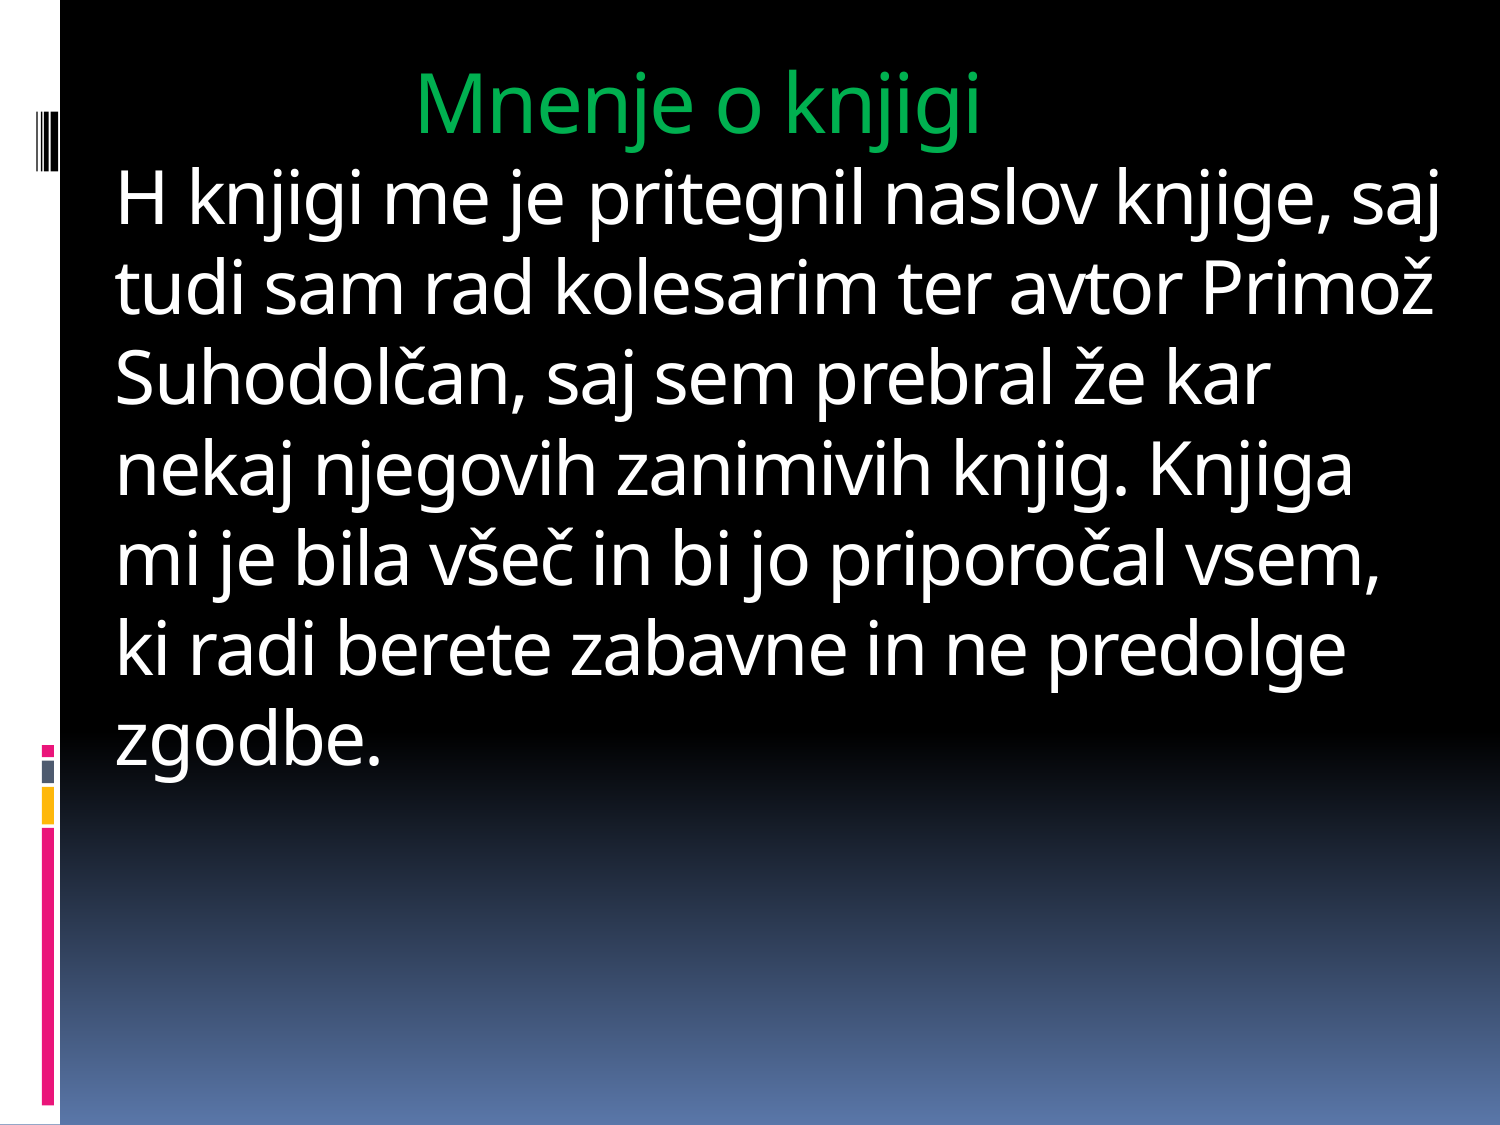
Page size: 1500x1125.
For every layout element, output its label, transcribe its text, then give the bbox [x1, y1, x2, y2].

title Mnenje o knjigi H knjigi me je pritegnil naslov knjige, saj tudi sam rad kolesarim ter avtor Primož Suhodolčan, saj sem prebral že kar nekaj njegovih zanimivih knjig. Knjiga mi je bila všeč in bi jo priporočal vsem, ki radi berete zabavne in ne predolge zgodbe. [100, 42, 1459, 1094]
